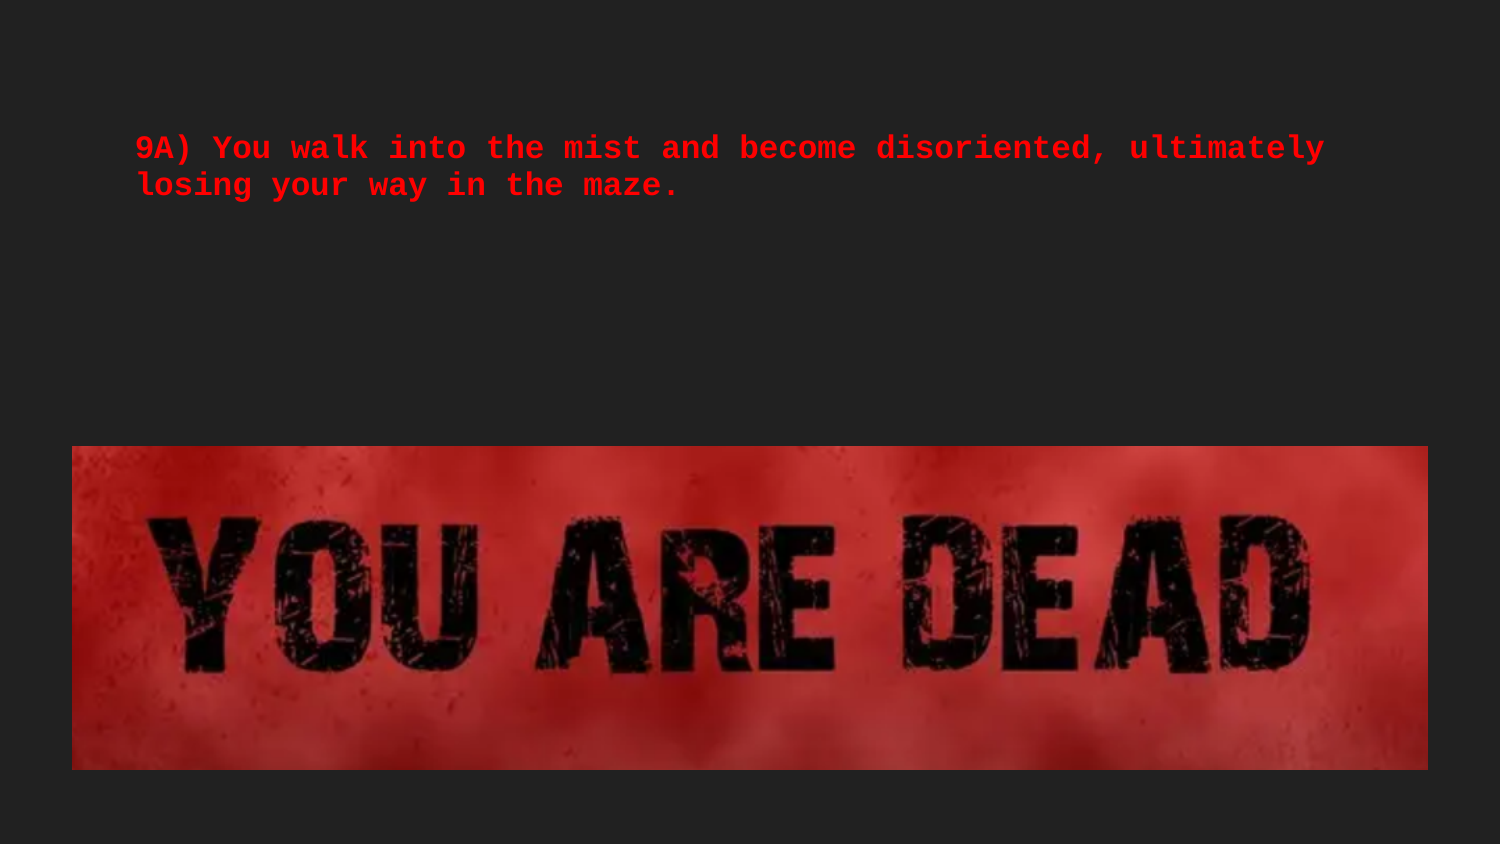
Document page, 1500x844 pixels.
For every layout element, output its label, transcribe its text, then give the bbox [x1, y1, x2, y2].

title 9A) You walk into the mist and become disoriented, ultimately losing your way in the maze. [119, 116, 1401, 410]
picture [72, 446, 1428, 770]
